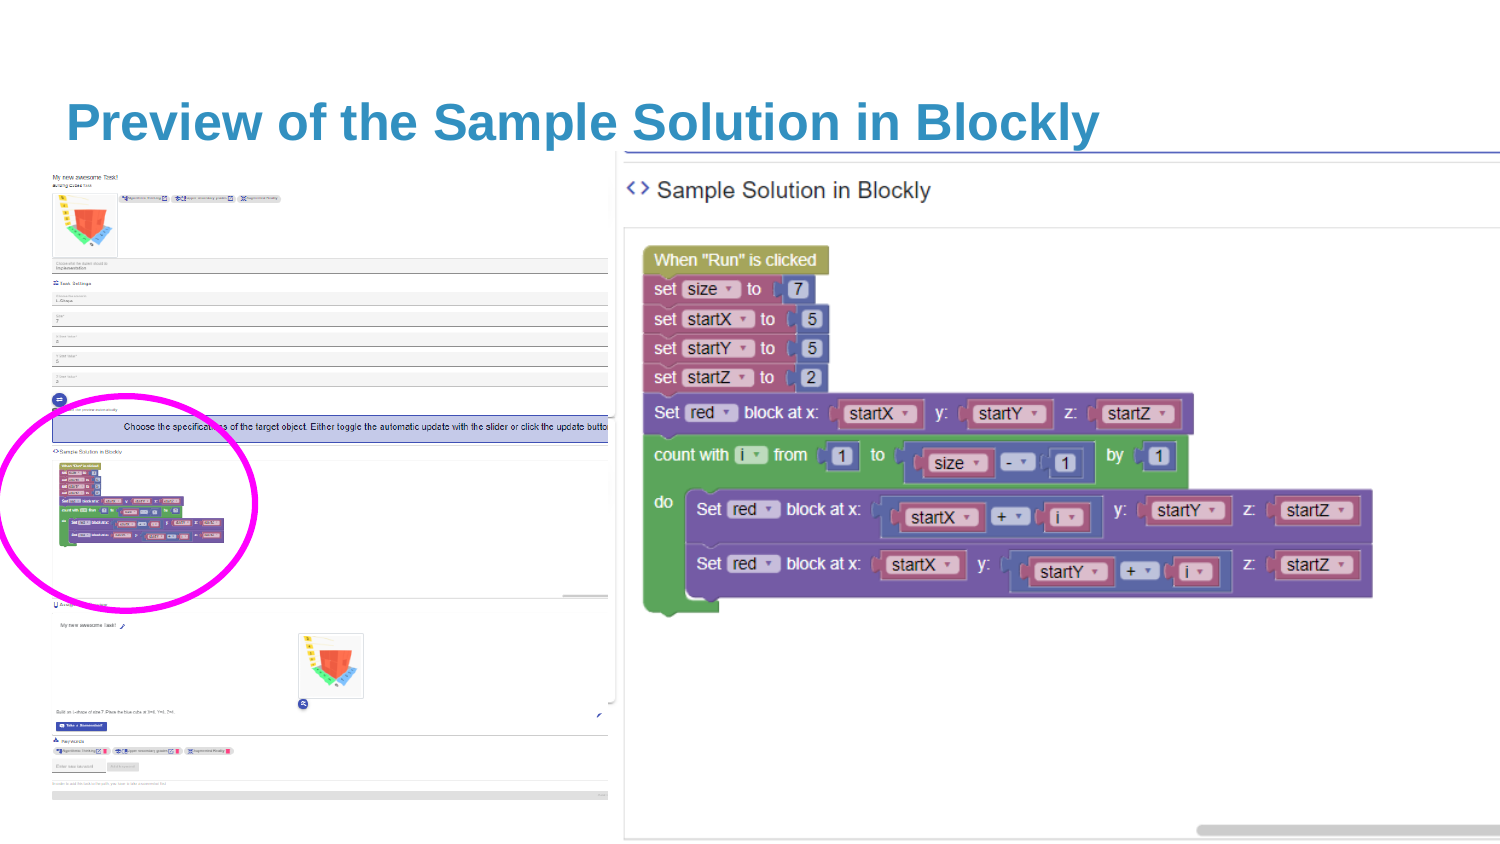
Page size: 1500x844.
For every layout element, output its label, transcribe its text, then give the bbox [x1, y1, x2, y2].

picture [51, 151, 1500, 844]
picture [51, 400, 251, 607]
title Preview of the Sample Solution in Blockly [51, 72, 1449, 167]
